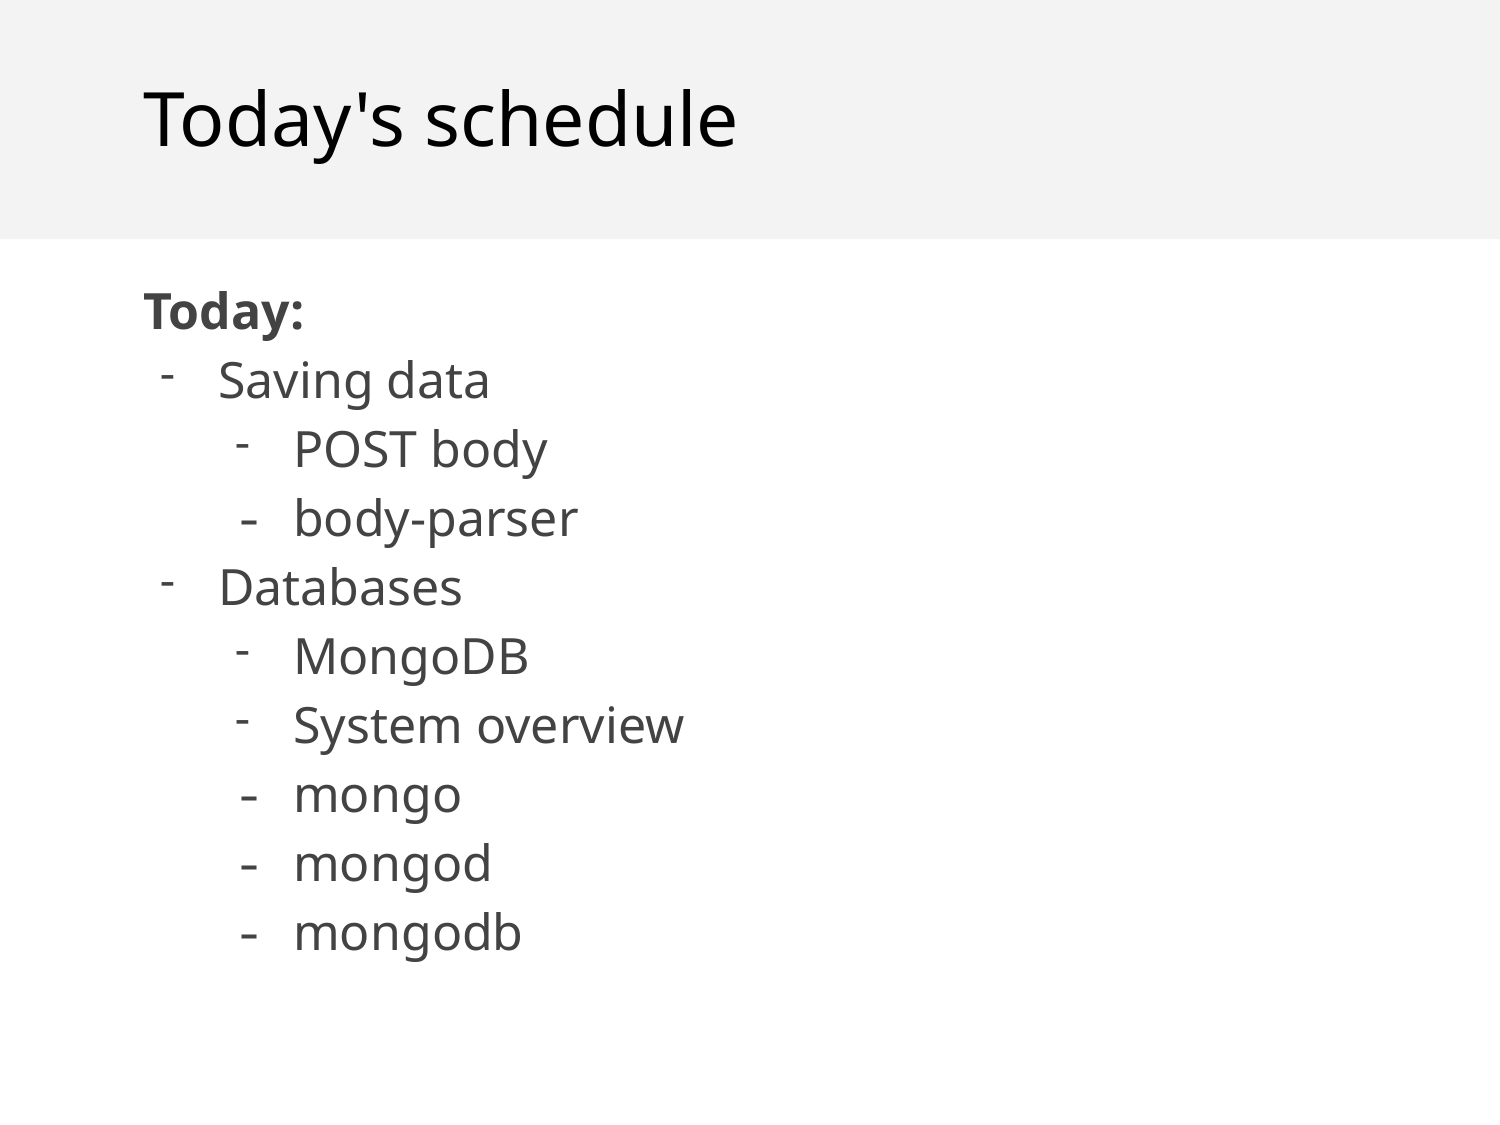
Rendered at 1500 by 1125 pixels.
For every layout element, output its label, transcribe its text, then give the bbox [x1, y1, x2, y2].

title Today's schedule [128, 56, 1372, 183]
list Today: Saving data POST body body-parser Databases MongoDB System overview mongo mongod mongodb [128, 255, 1372, 1074]
